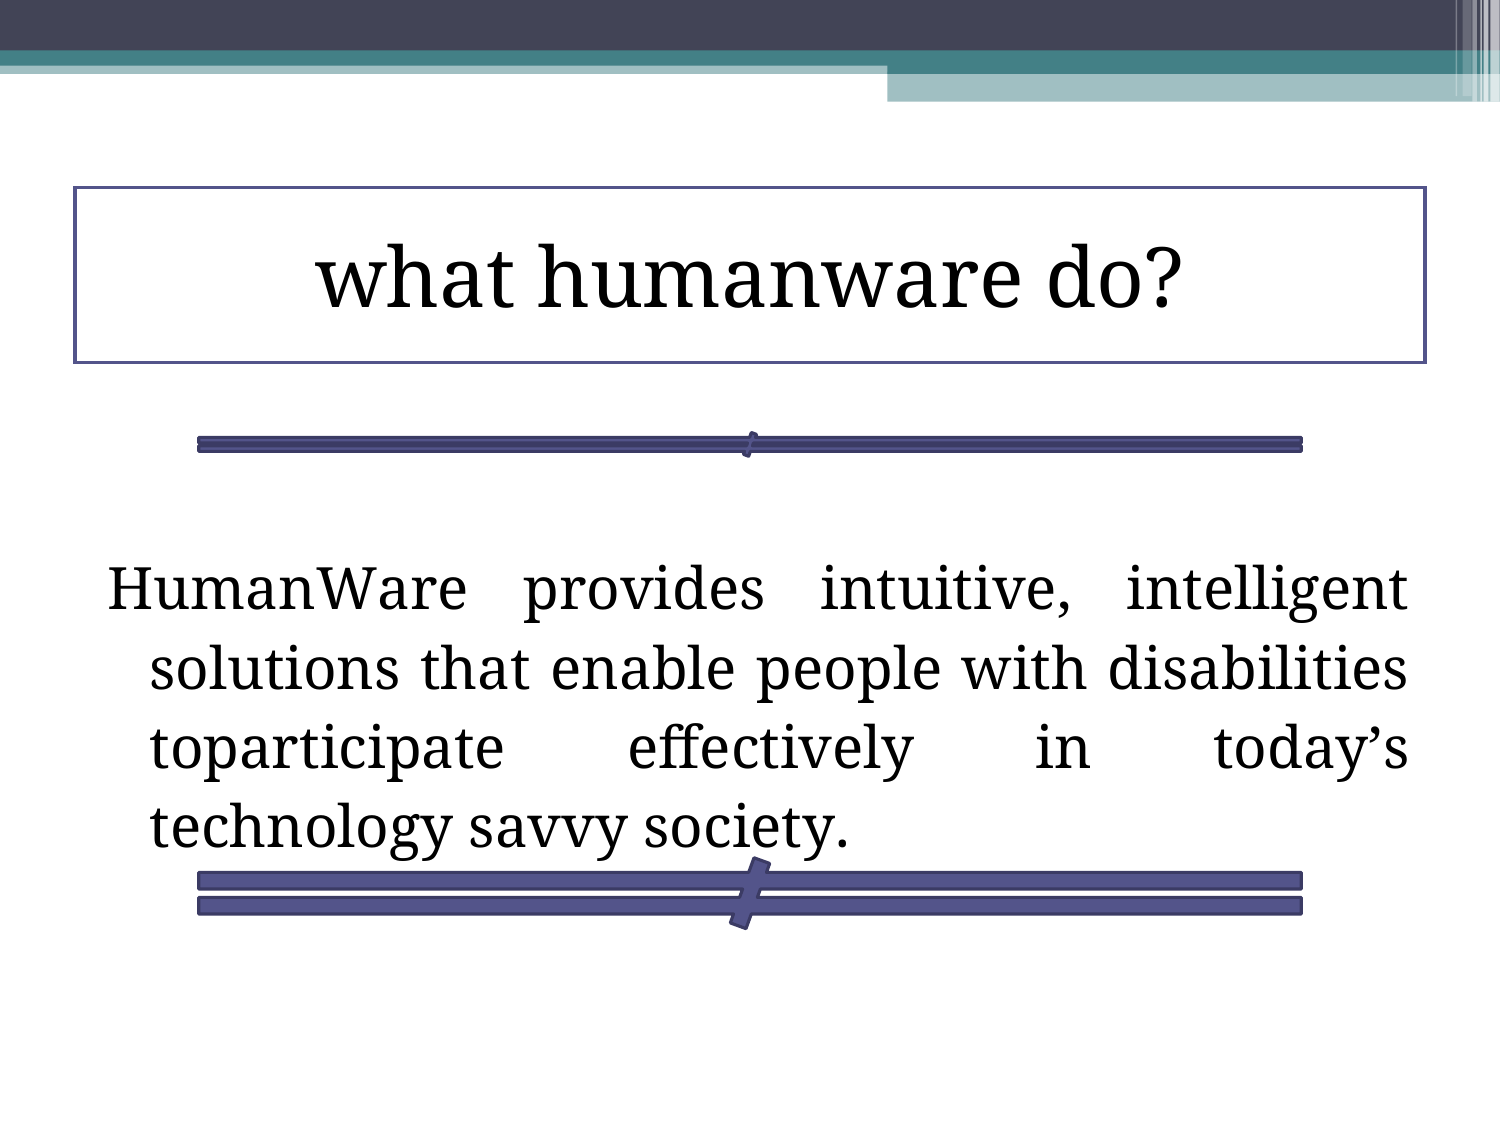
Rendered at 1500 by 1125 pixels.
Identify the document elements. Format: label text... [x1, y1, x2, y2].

title what humanware do? [75, 187, 1426, 363]
text_box [198, 857, 1302, 929]
text_box [198, 432, 1302, 457]
list HumanWare provides intuitive, intelligent solutions that enable people with disabilities toparticipate effectively in today’s technology savvy society. [75, 369, 1426, 1079]
